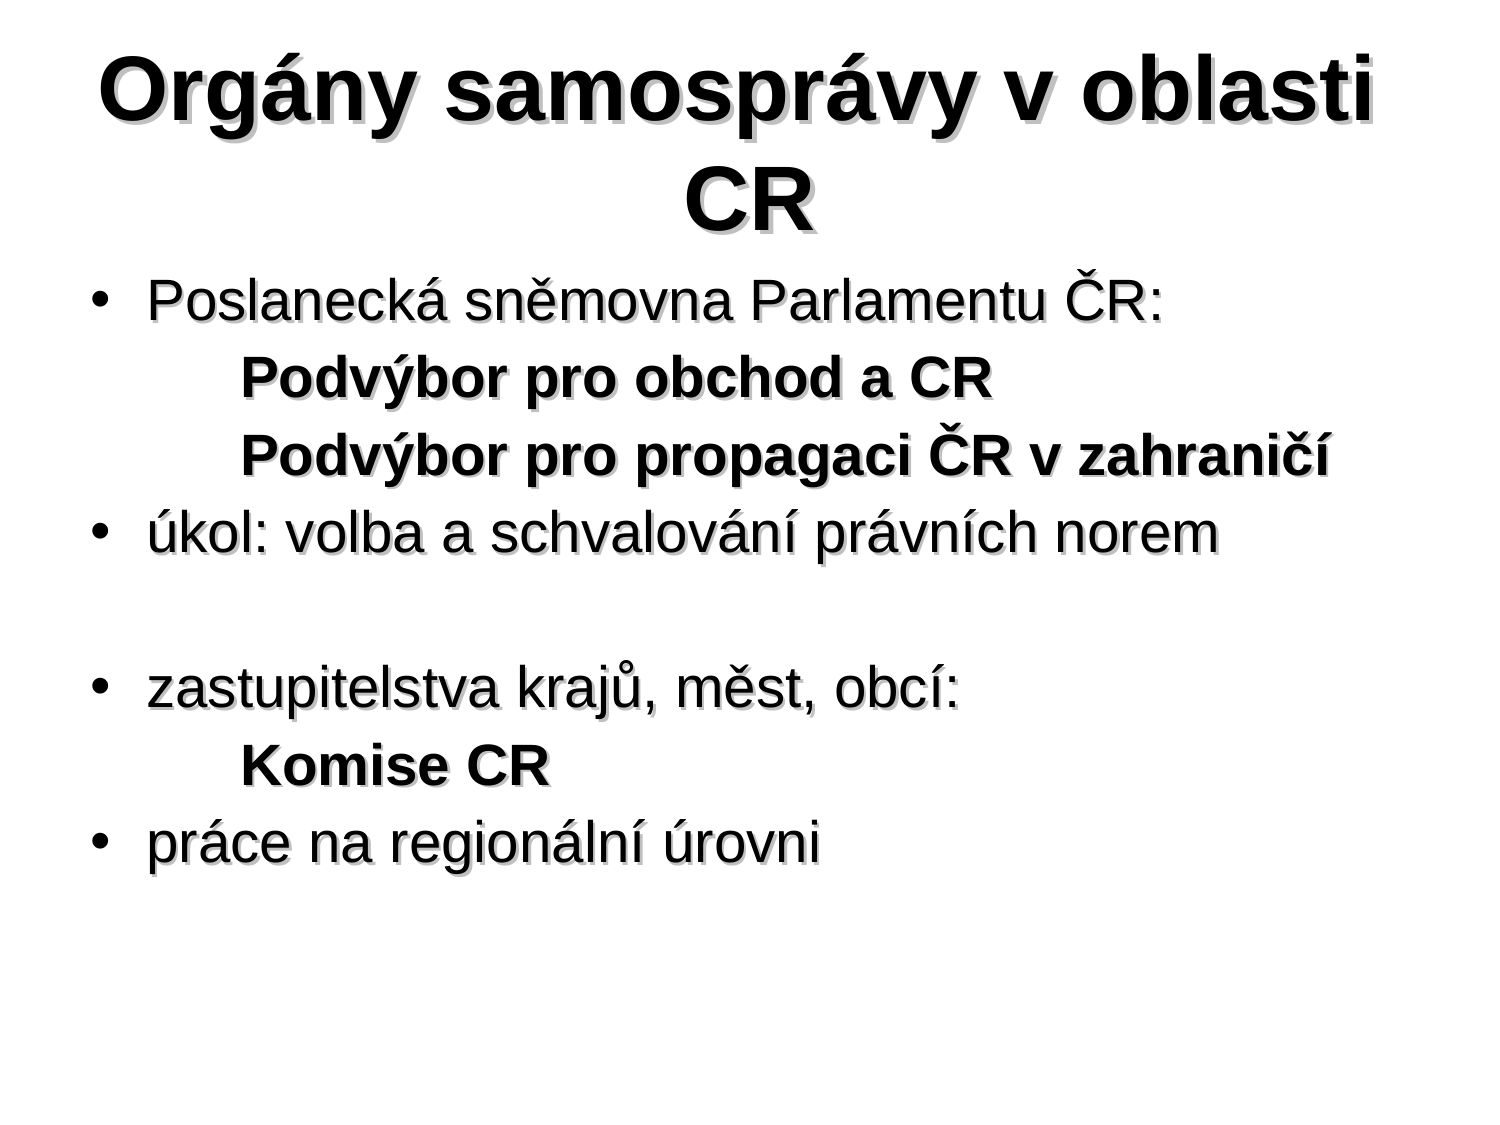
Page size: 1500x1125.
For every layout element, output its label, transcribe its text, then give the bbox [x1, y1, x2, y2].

title Orgány samosprávy v oblasti CR [75, 21, 1426, 257]
list Poslanecká sněmovna Parlamentu ČR: Podvýbor pro obchod a CR Podvýbor pro propagaci ČR v zahraničí úkol: volba a schvalování právních norem zastupitelstva krajů, měst, obcí: Komise CR práce na regionální úrovni [75, 262, 1426, 1006]
